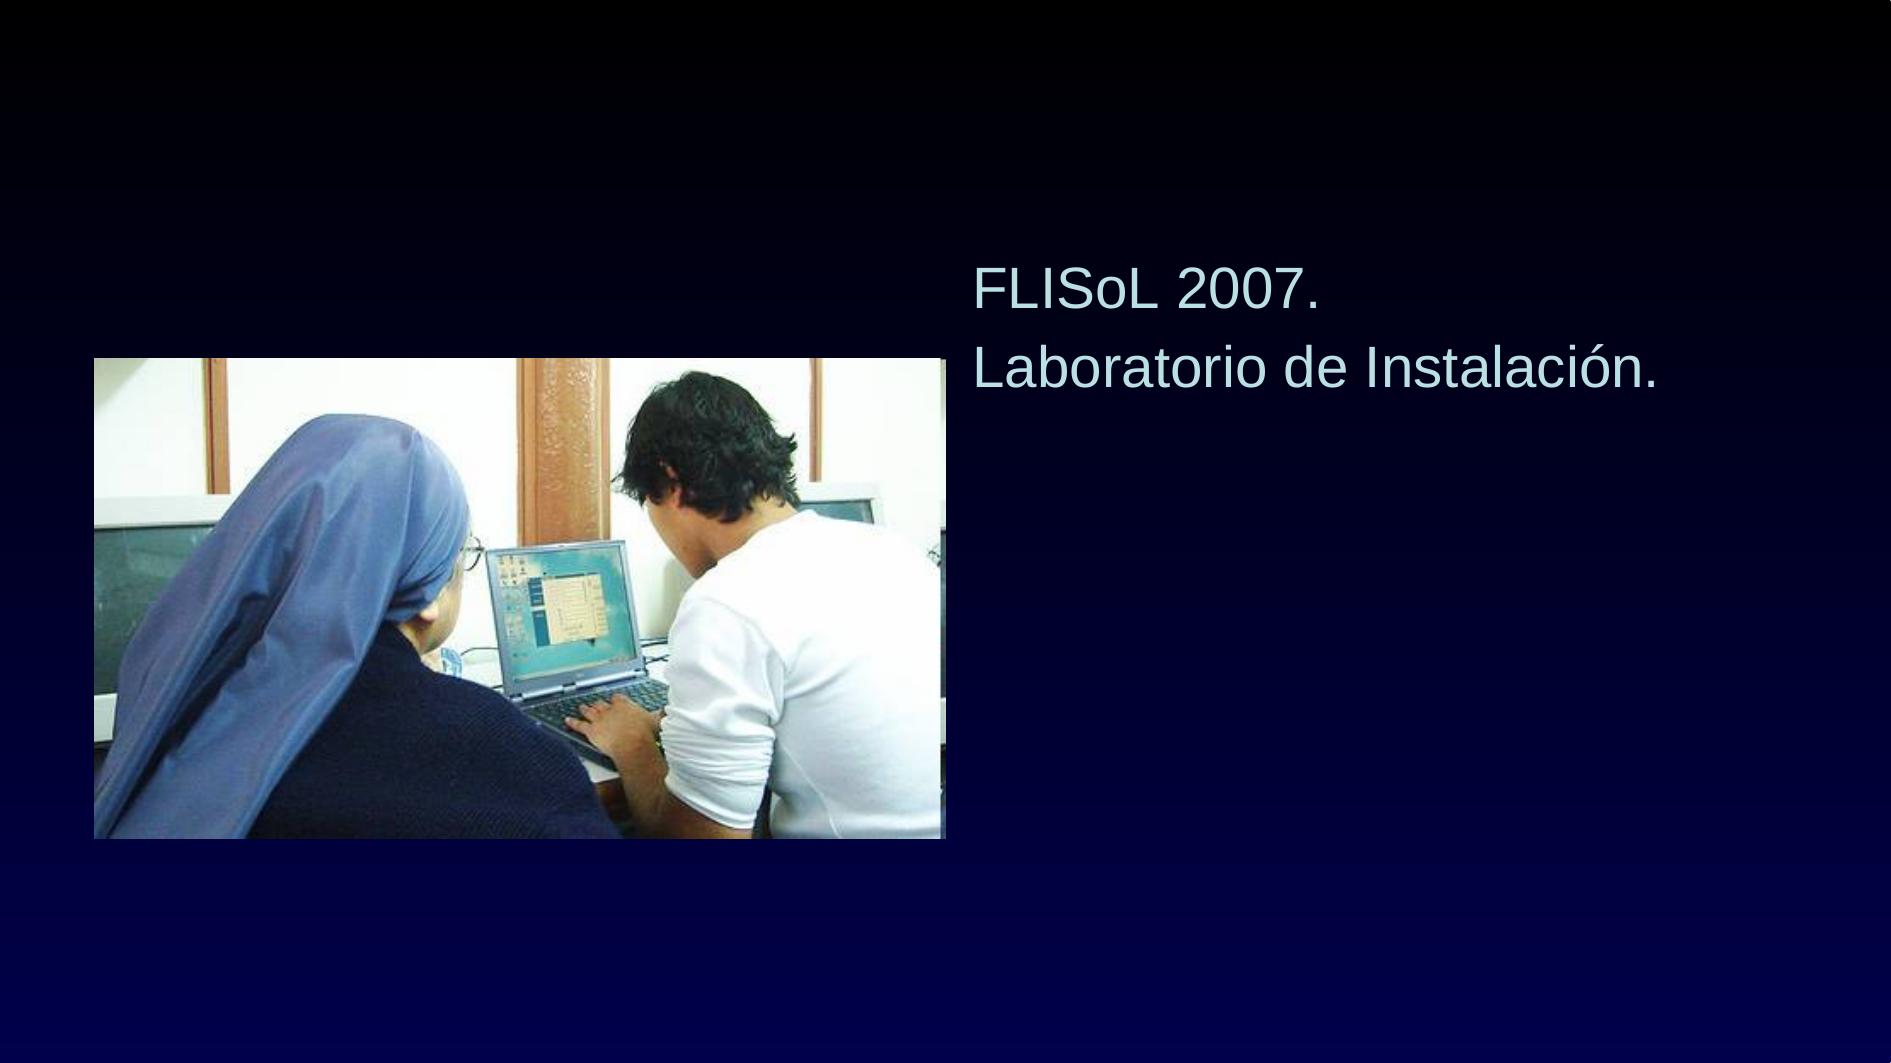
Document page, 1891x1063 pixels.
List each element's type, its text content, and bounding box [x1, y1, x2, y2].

list FLISoL 2007. Laboratorio de Instalación. [957, 247, 1796, 950]
picture [94, 358, 946, 839]
